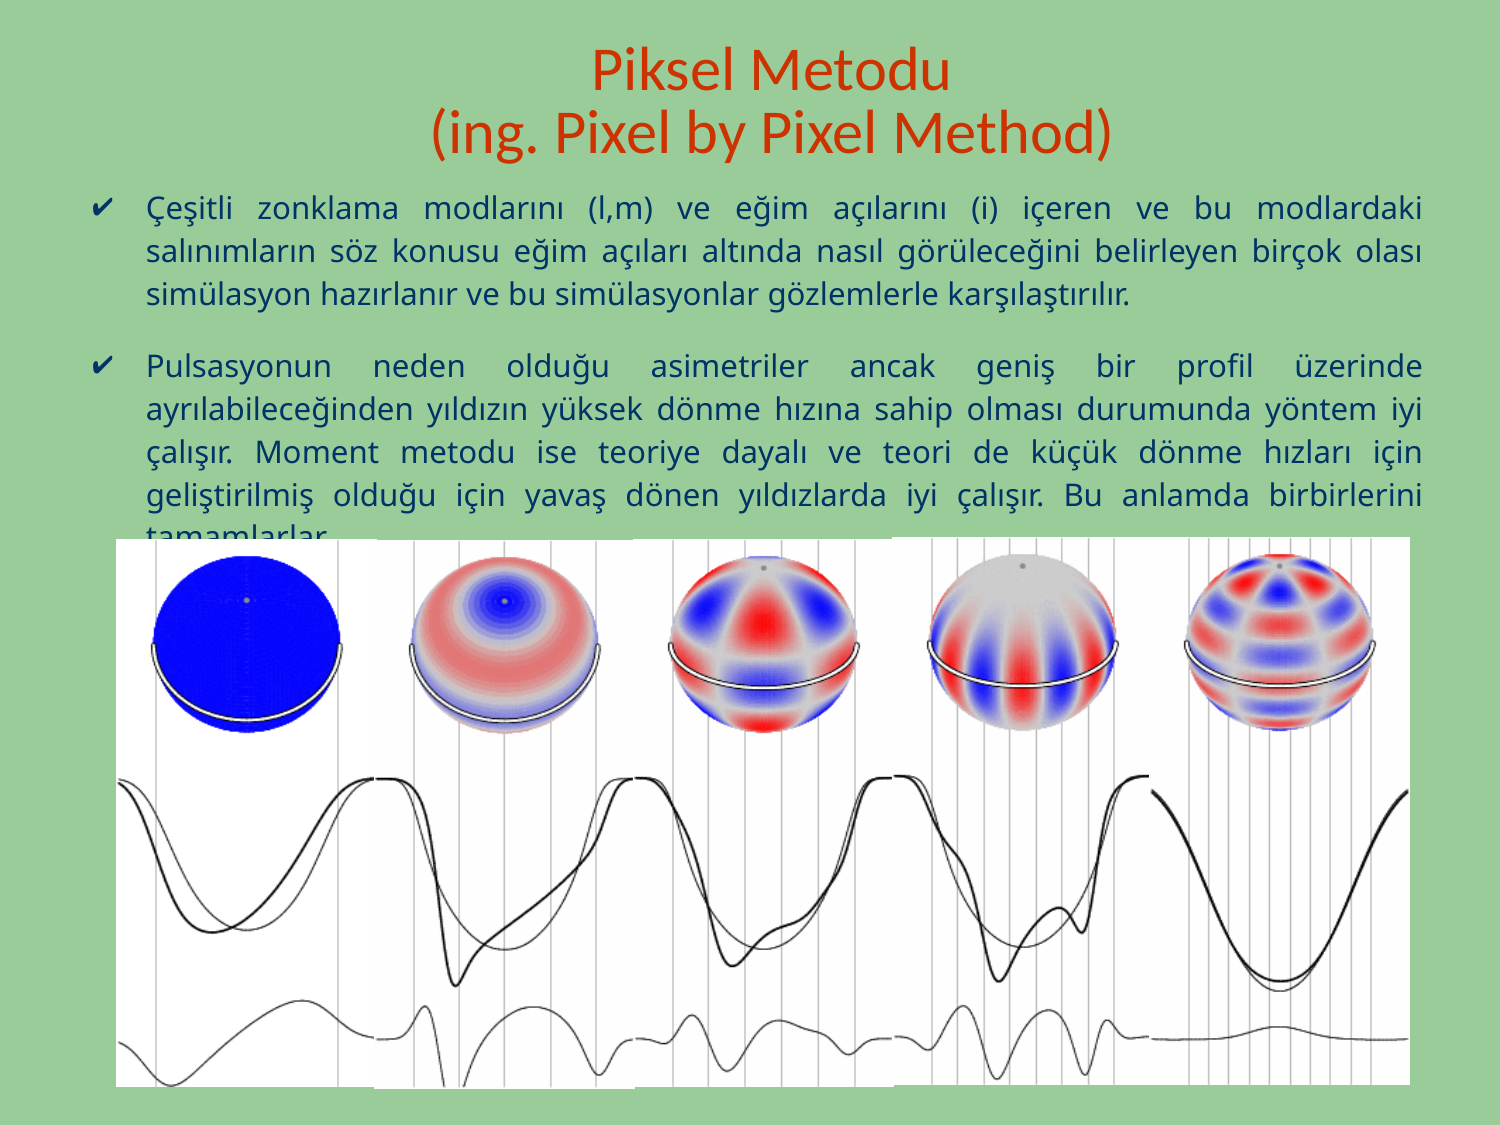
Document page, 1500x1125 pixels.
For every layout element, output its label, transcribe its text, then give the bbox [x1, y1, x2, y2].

title Piksel Metodu (ing. Pixel by Pixel Method) [135, 23, 1410, 186]
picture [116, 537, 1410, 1089]
list Çeşitli zonklama modlarını (l,m) ve eğim açılarını (i) içeren ve bu modlardaki salınımların söz konusu eğim açıları altında nasıl görüleceğini belirleyen birçok olası simülasyon hazırlanır ve bu simülasyonlar gözlemlerle karşılaştırılır. Pulsasyonun neden olduğu asimetriler ancak geniş bir profil üzerinde ayrılabileceğinden yıldızın yüksek dönme hızına sahip olması durumunda yöntem iyi çalışır. Moment metodu ise teoriye dayalı ve teori de küçük dönme hızları için geliştirilmiş olduğu için yavaş dönen yıldızlarda iyi çalışır. Bu anlamda birbirlerini tamamlarlar. [75, 186, 1425, 599]
